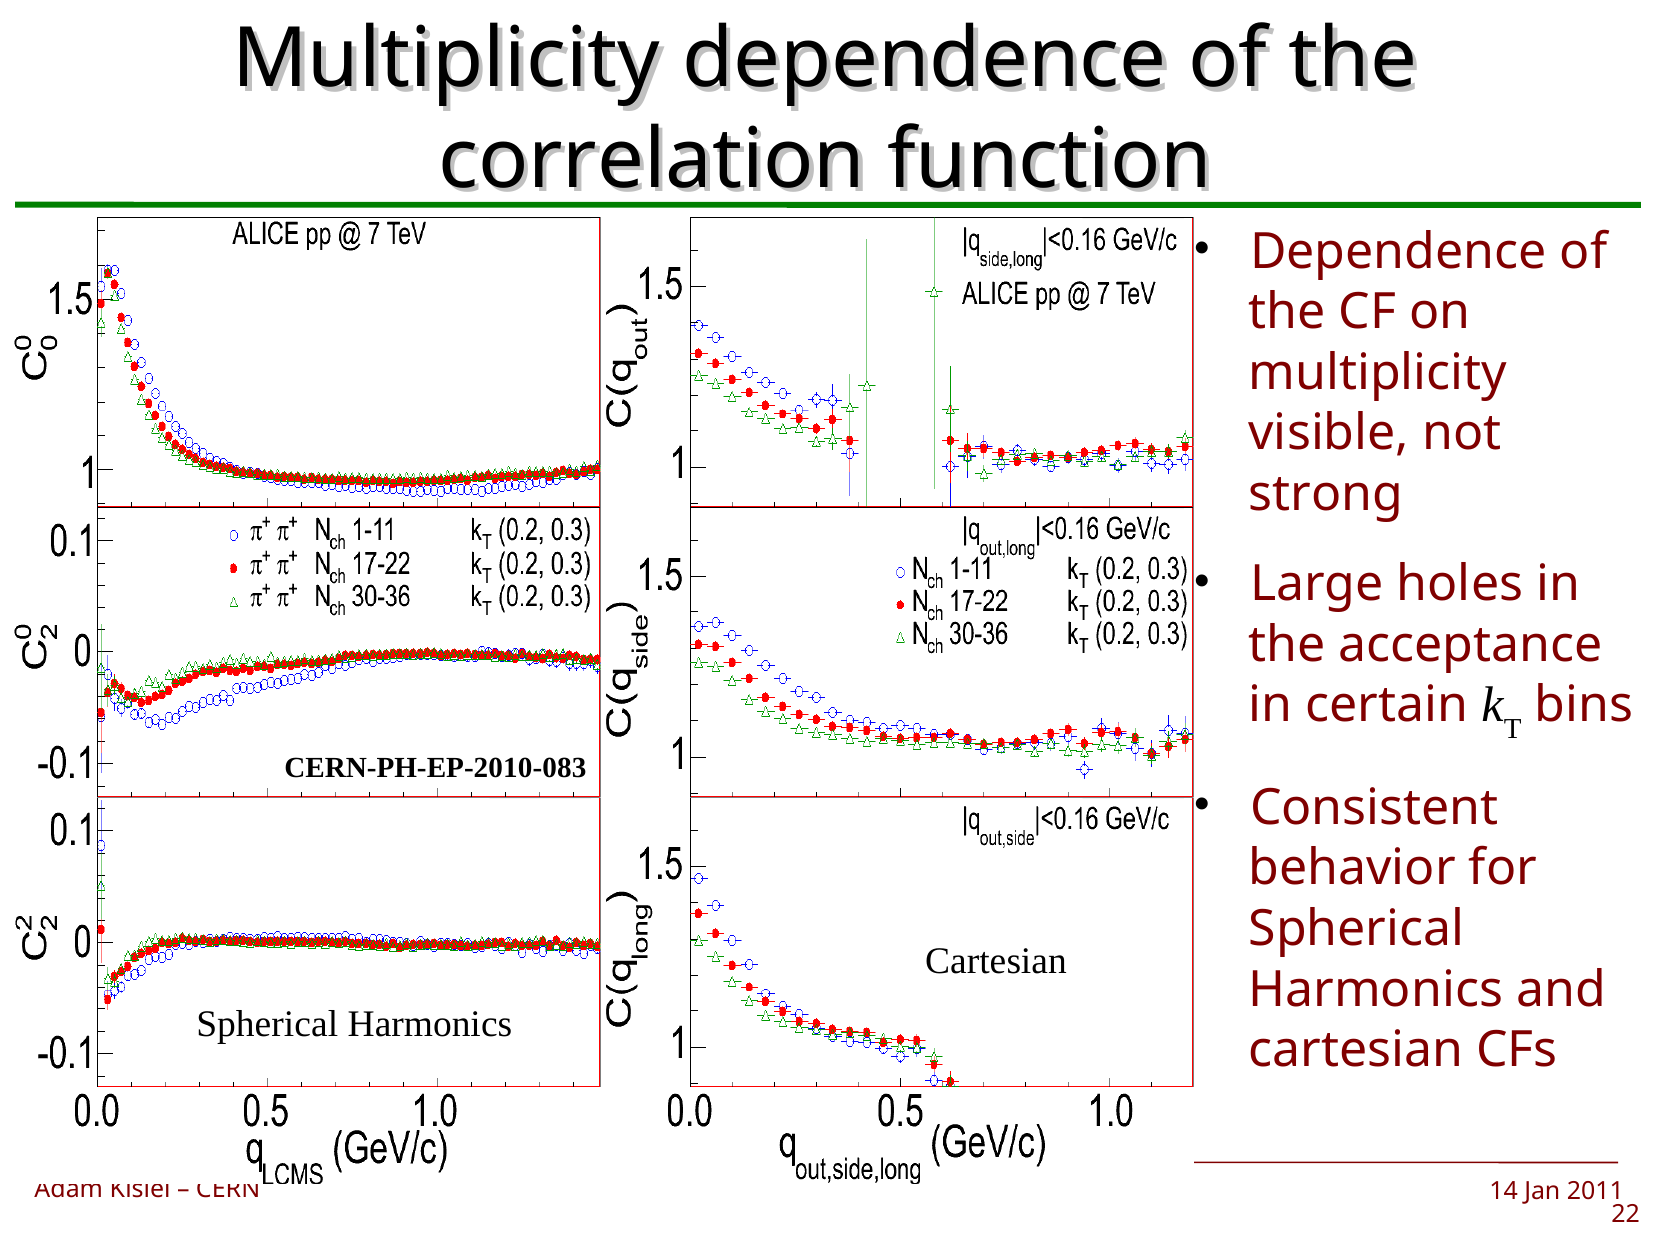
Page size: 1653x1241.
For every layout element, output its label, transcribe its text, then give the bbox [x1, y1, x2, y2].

title Multiplicity dependence of the correlation function [119, 2, 1531, 205]
list Dependence of the CF on multiplicity visible, not strong Large holes in the acceptance in certain kT bins Consistent behavior for Spherical Harmonics and cartesian CFs [1194, 217, 1639, 1164]
text_box CERN-PH-EP-2010-083 [269, 743, 704, 792]
picture [8, 217, 1194, 1184]
text_box Cartesian [910, 933, 1083, 990]
text_box Spherical Harmonics [181, 995, 528, 1058]
